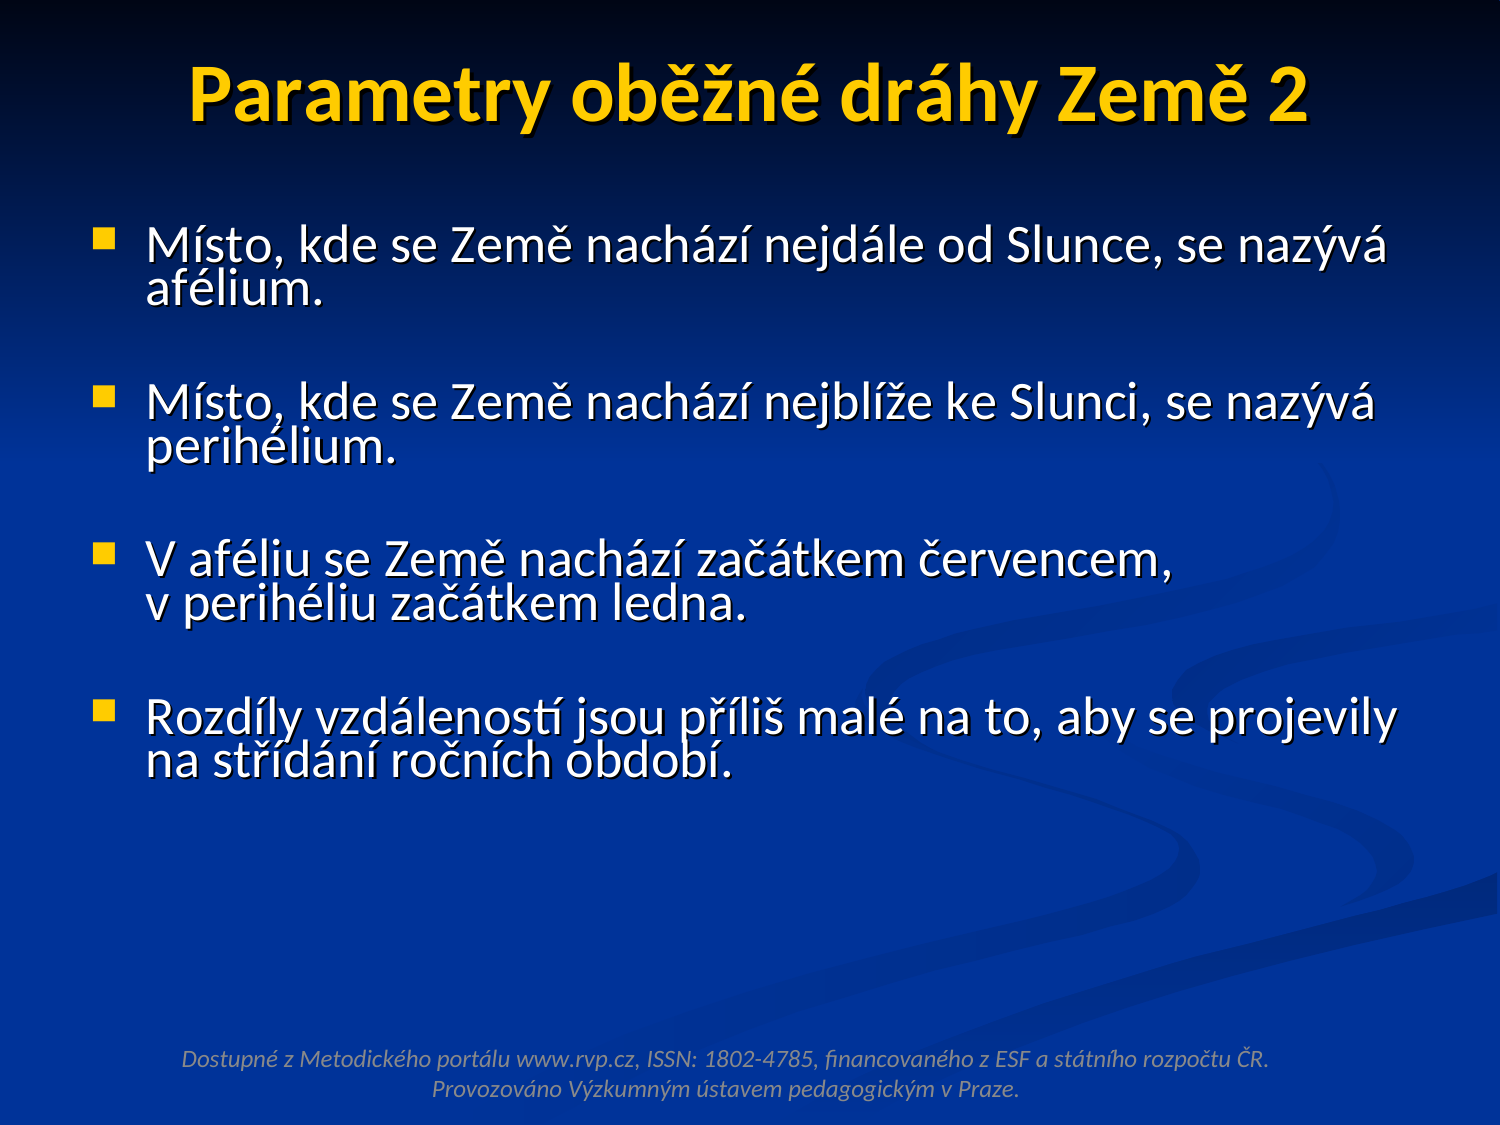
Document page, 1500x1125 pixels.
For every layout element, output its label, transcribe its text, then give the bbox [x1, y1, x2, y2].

text_box Dostupné z Metodického portálu www.rvp.cz, ISSN: 1802-4785, financovaného z ESF a státního rozpočtu ČR. Provozováno Výzkumným ústavem pedagogickým v Praze. [105, 1042, 1348, 1103]
title Parametry oběžné dráhy Země 2 [75, 7, 1426, 195]
list Místo, kde se Země nachází nejdále od Slunce, se nazývá afélium. Místo, kde se Země nachází nejblíže ke Slunci, se nazývá perihélium. V aféliu se Země nachází začátkem červencem, v perihéliu začátkem ledna. Rozdíly vzdáleností jsou příliš malé na to, aby se projevily na střídání ročních období. [74, 219, 1424, 1005]
